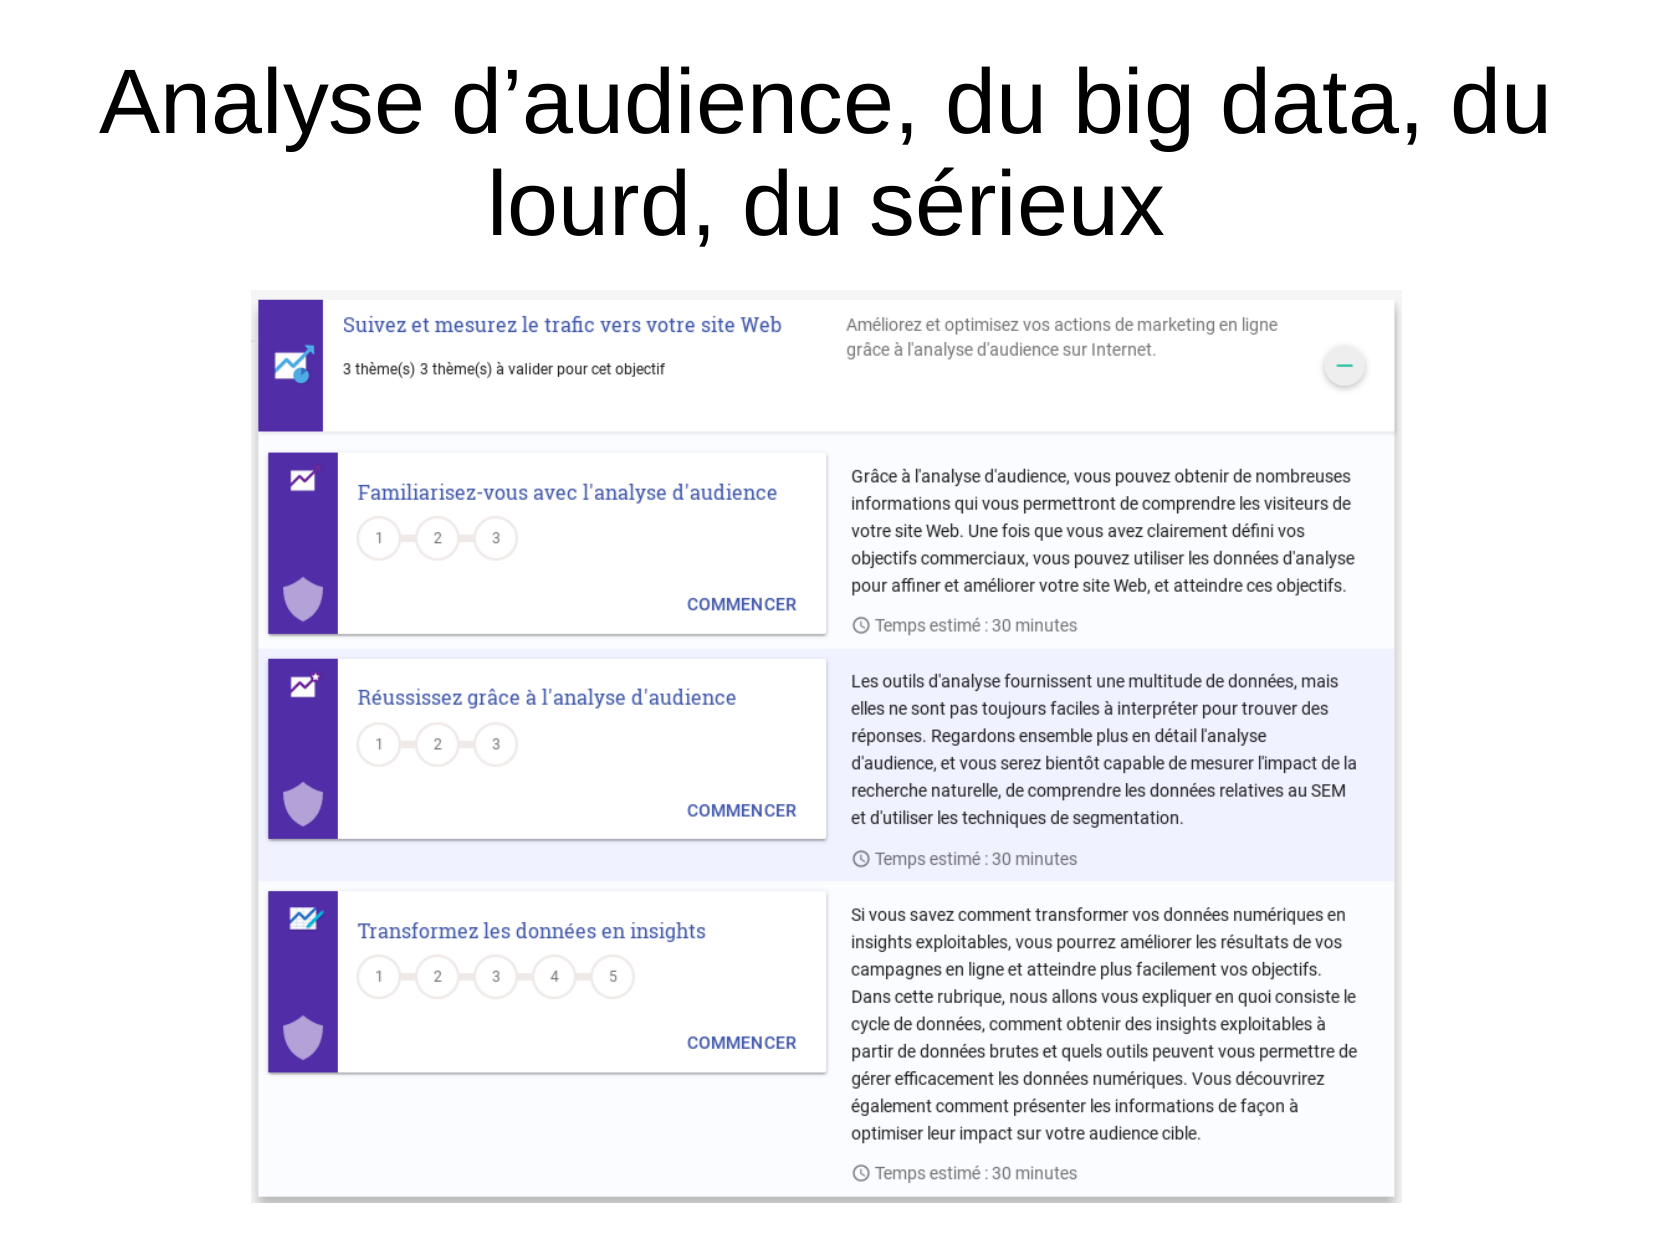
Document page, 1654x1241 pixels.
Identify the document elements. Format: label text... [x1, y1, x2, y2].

picture [251, 290, 1402, 1203]
title Analyse d’audience, du big data, du lourd, du sérieux [82, 49, 1571, 257]
